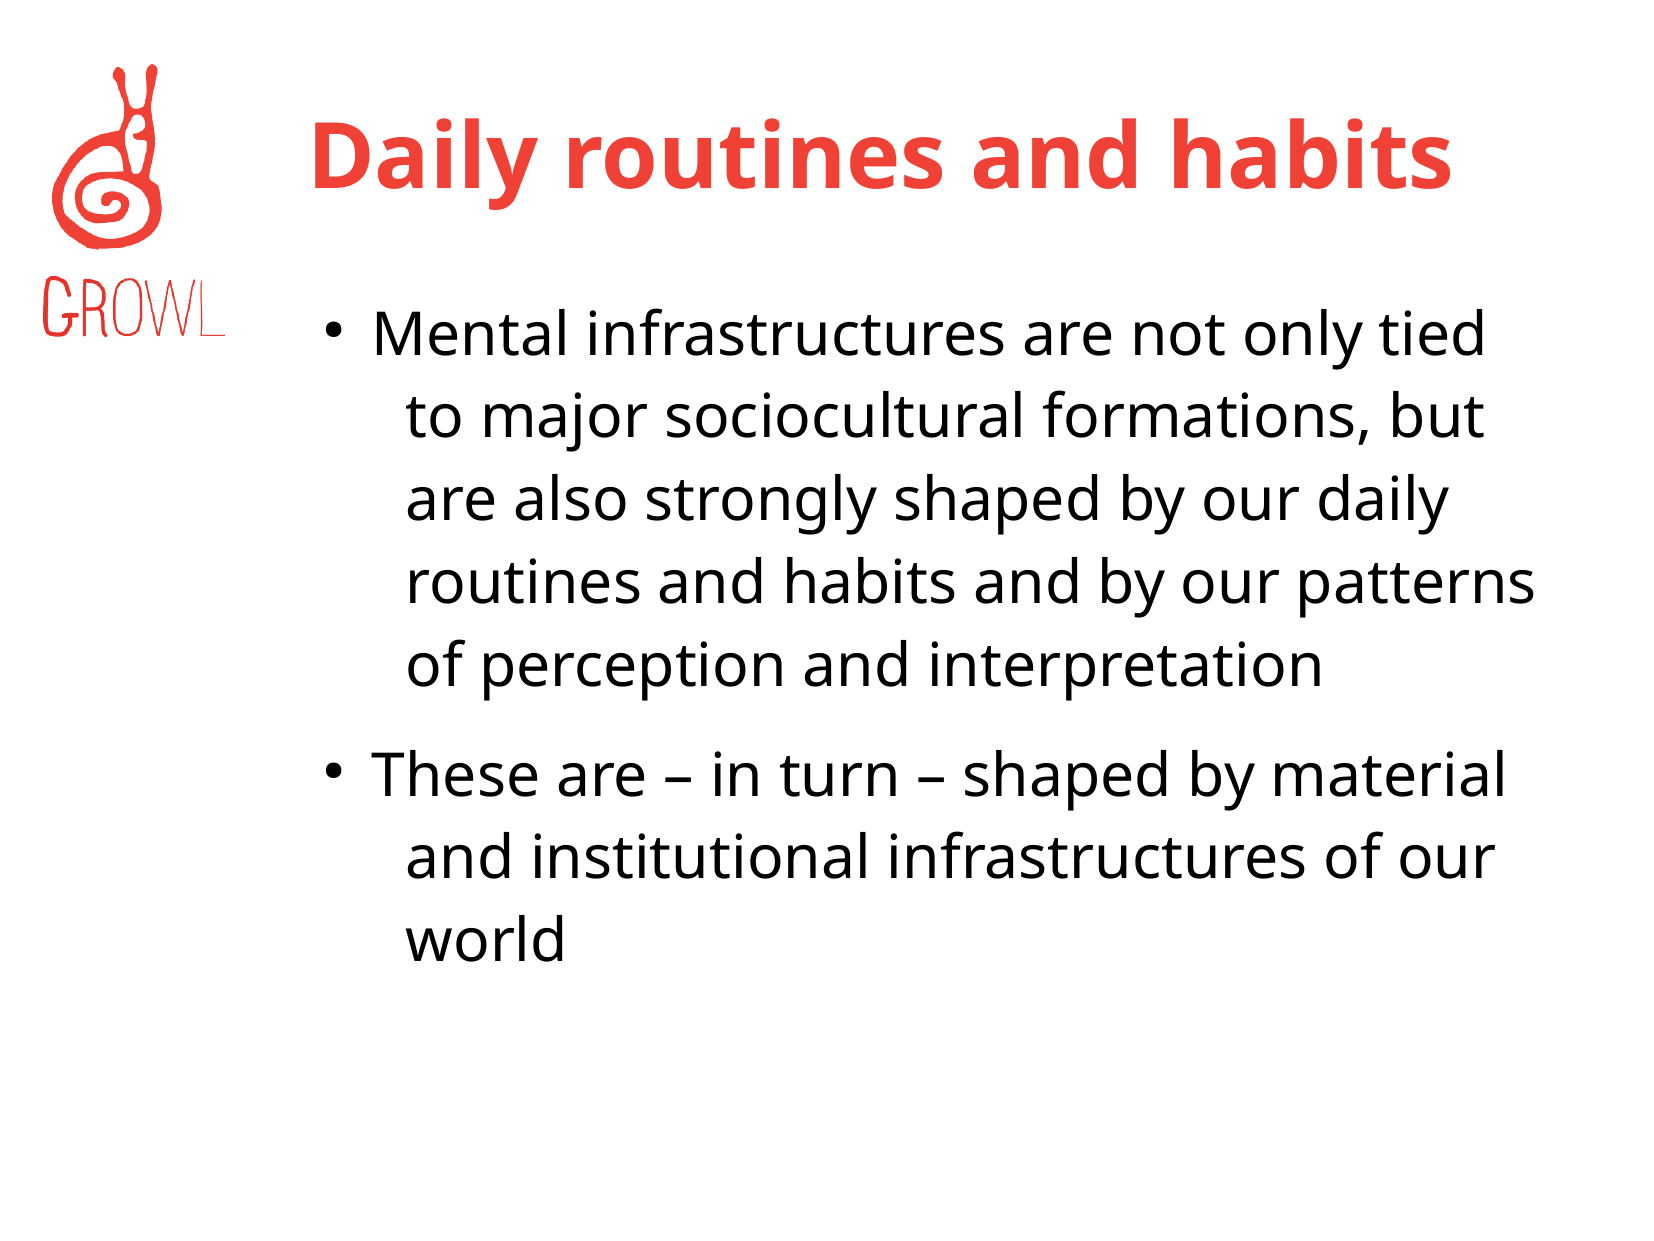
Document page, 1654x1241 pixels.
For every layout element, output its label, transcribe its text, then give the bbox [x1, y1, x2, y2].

title Daily routines and habits [307, 49, 1571, 257]
list Mental infrastructures are not only tied to major sociocultural formations, but are also strongly shaped by our daily routines and habits and by our patterns of perception and interpretation These are – in turn – shaped by material and institutional infrastructures of our world [307, 290, 1538, 1010]
picture [43, 64, 225, 337]
